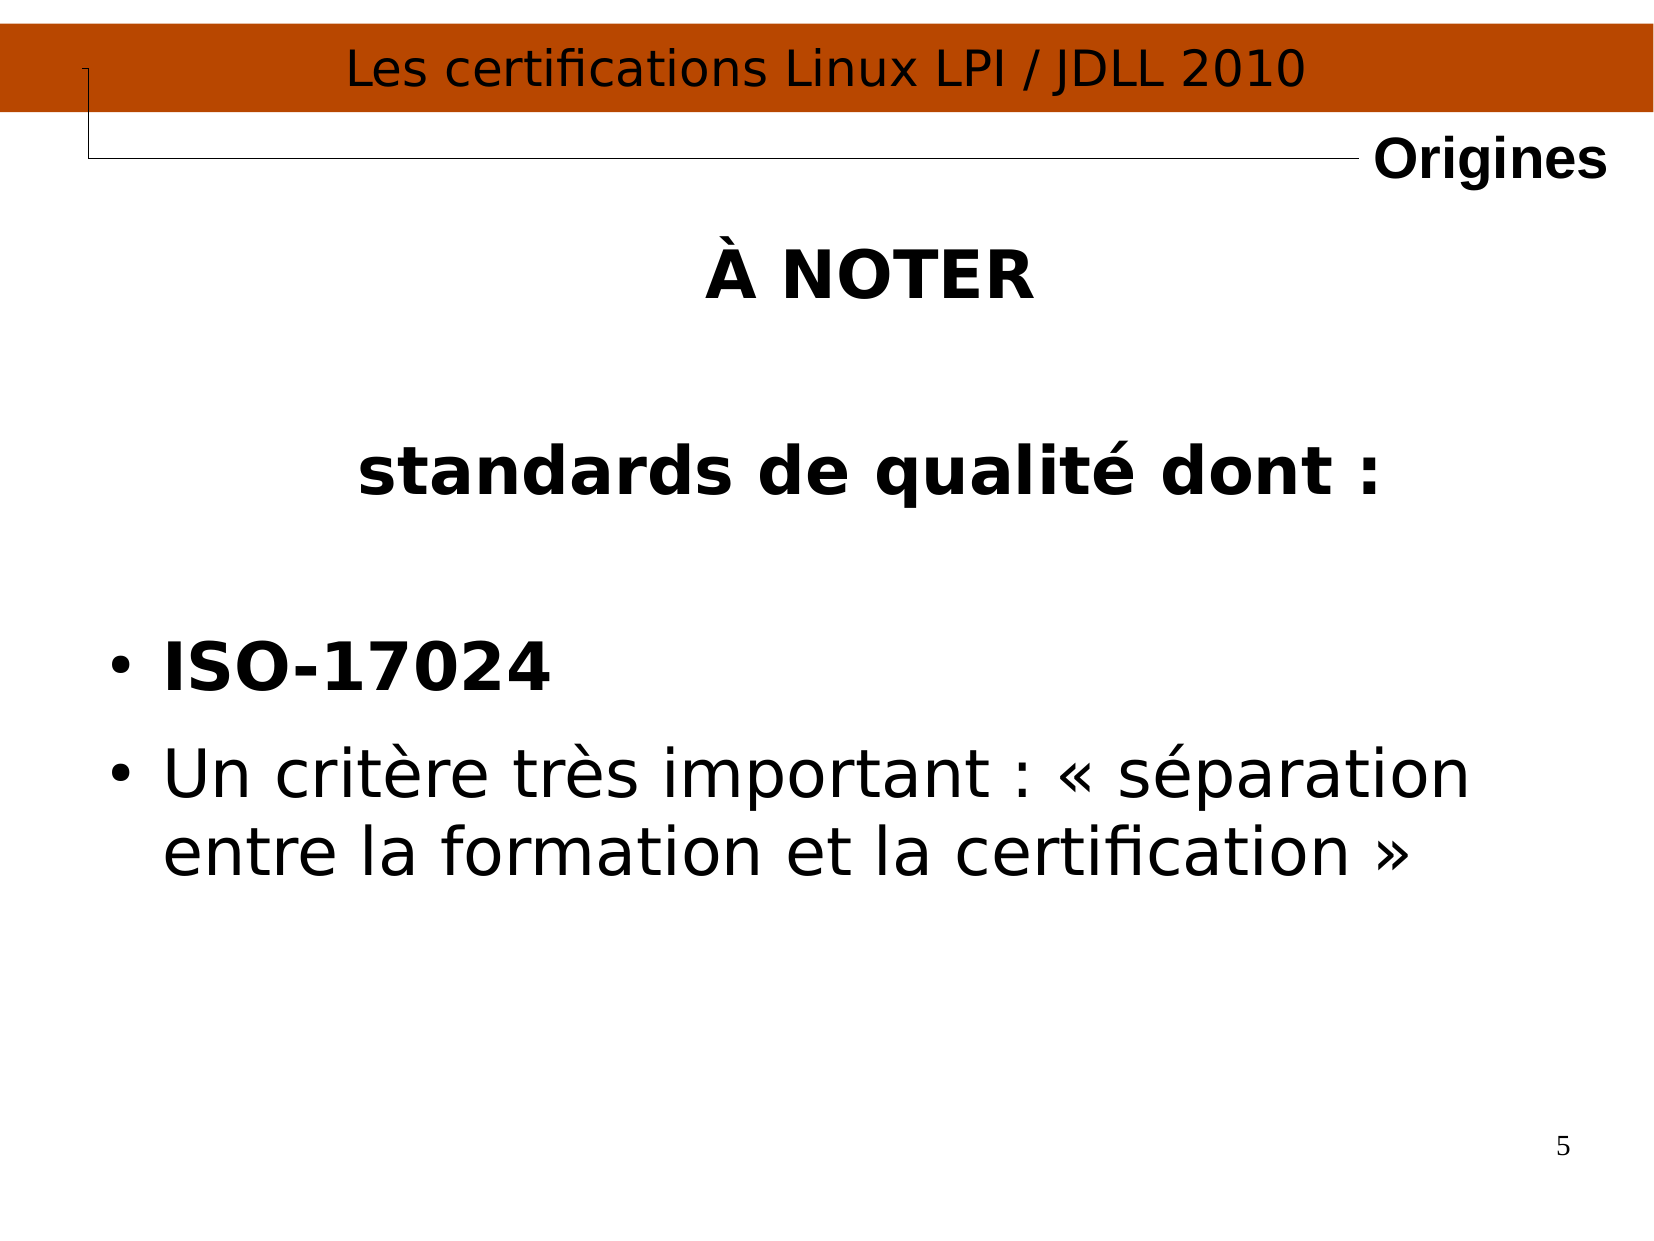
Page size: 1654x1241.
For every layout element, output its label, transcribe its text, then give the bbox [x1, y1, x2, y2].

text_box Origines [1358, 118, 1654, 198]
list À NOTER standards de qualité dont : ISO-17024 Un critère très important : « séparation entre la formation et la certification » [91, 236, 1580, 1047]
title Les certifications Linux LPI / JDLL 2010 [82, 39, 1571, 99]
text_box [0, 23, 1654, 113]
